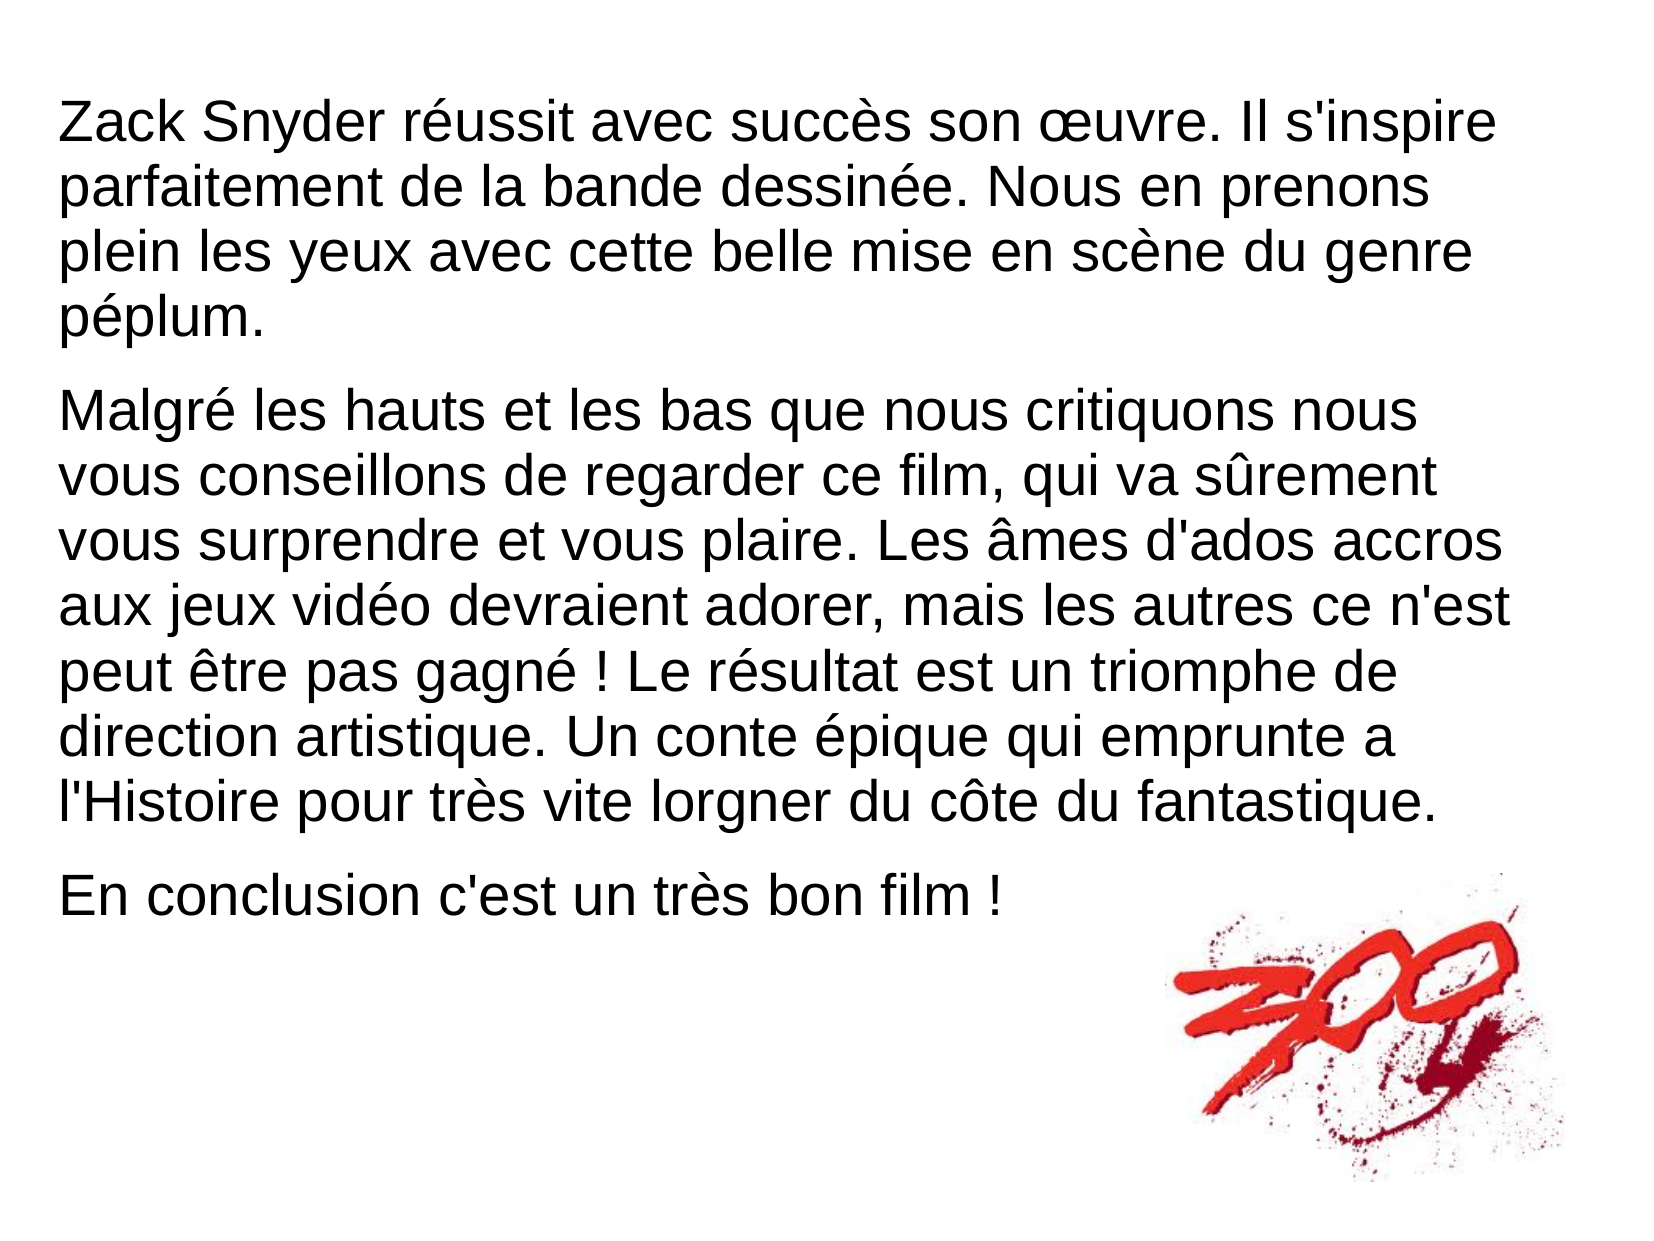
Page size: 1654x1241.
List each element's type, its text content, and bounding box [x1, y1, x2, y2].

list Zack Snyder réussit avec succès son œuvre. Il s'inspire parfaitement de la bande dessinée. Nous en prenons plein les yeux avec cette belle mise en scène du genre péplum. Malgré les hauts et les bas que nous critiquons nous vous conseillons de regarder ce film, qui va sûrement vous surprendre et vous plaire. Les âmes d'ados accros aux jeux vidéo devraient adorer, mais les autres ce n'est peut être pas gagné ! Le résultat est un triomphe de direction artistique. Un conte épique qui emprunte a l'Histoire pour très vite lorgner du côte du fantastique. En conclusion c'est un très bon film ! [59, 88, 1548, 925]
picture [1165, 873, 1565, 1182]
